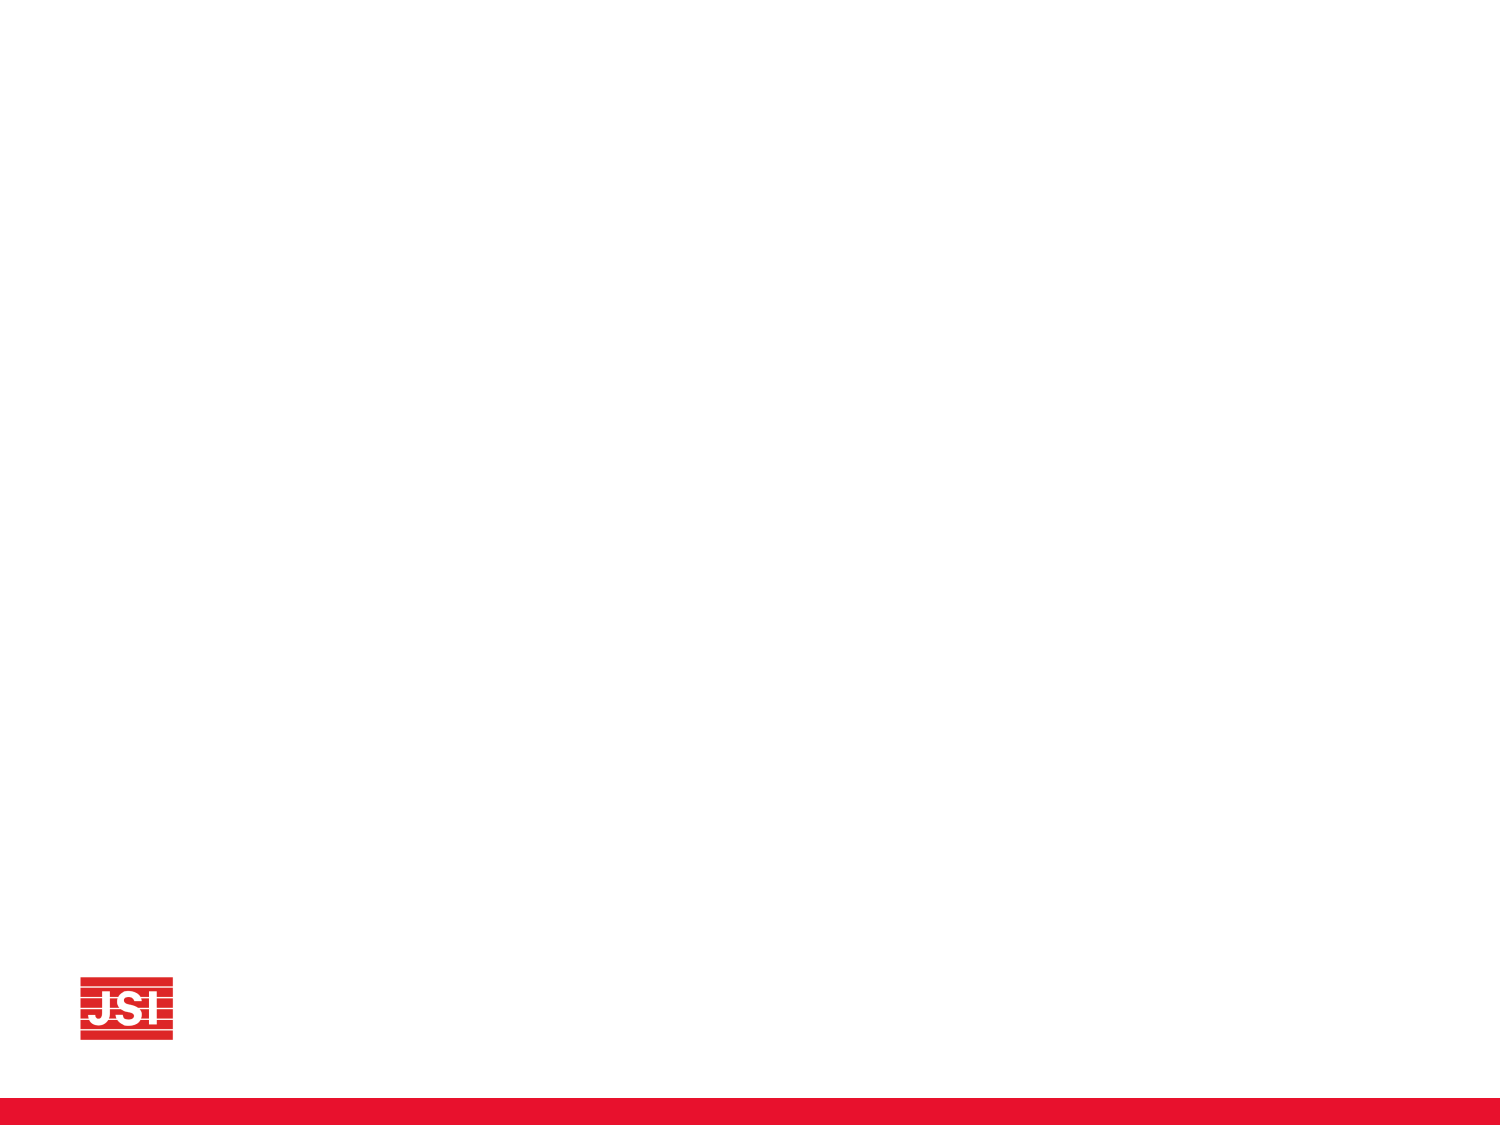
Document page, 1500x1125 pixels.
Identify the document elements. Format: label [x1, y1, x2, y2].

picture [62, 962, 186, 1054]
